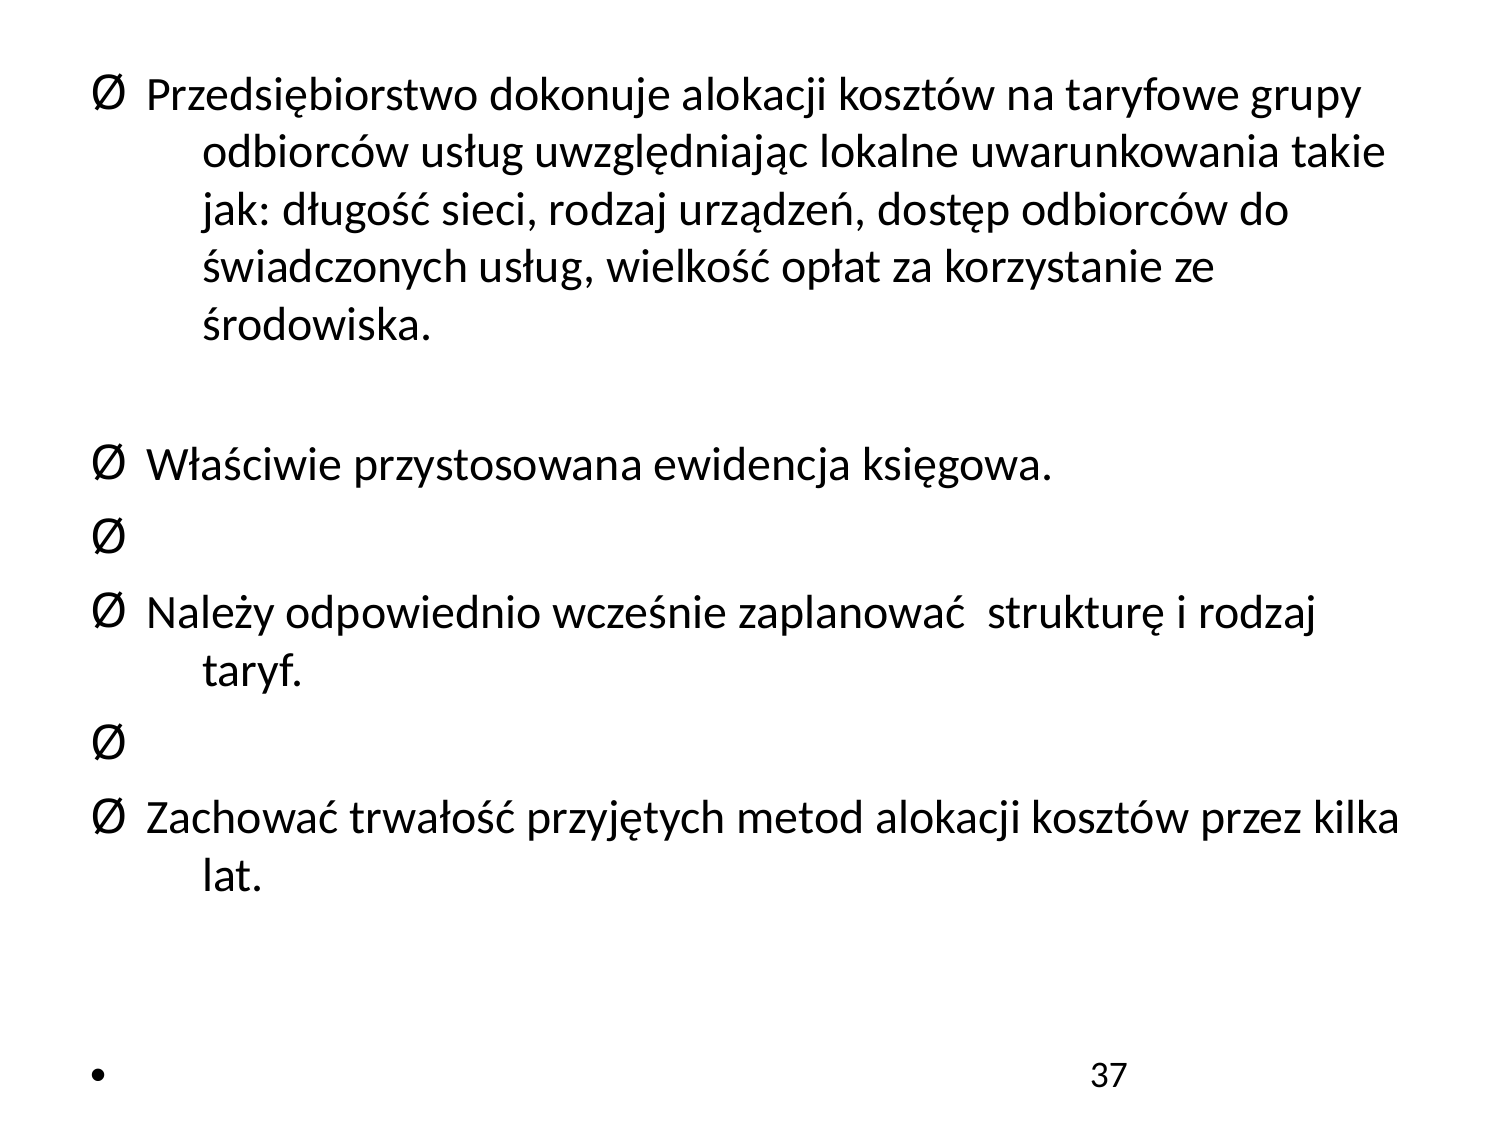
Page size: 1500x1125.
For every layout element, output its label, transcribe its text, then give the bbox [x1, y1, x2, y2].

text_box 33 [1074, 1042, 1426, 1103]
list Przedsiębiorstwo dokonuje alokacji kosztów na taryfowe grupy odbiorców usług uwzględniając lokalne uwarunkowania takie jak: długość sieci, rodzaj urządzeń, dostęp odbiorców do świadczonych usług, wielkość opłat za korzystanie ze środowiska. Właściwie przystosowana ewidencja księgowa. Należy odpowiednio wcześnie zaplanować strukturę i rodzaj taryf. Zachować trwałość przyjętych metod alokacji kosztów przez kilka lat. [75, 54, 1426, 1005]
